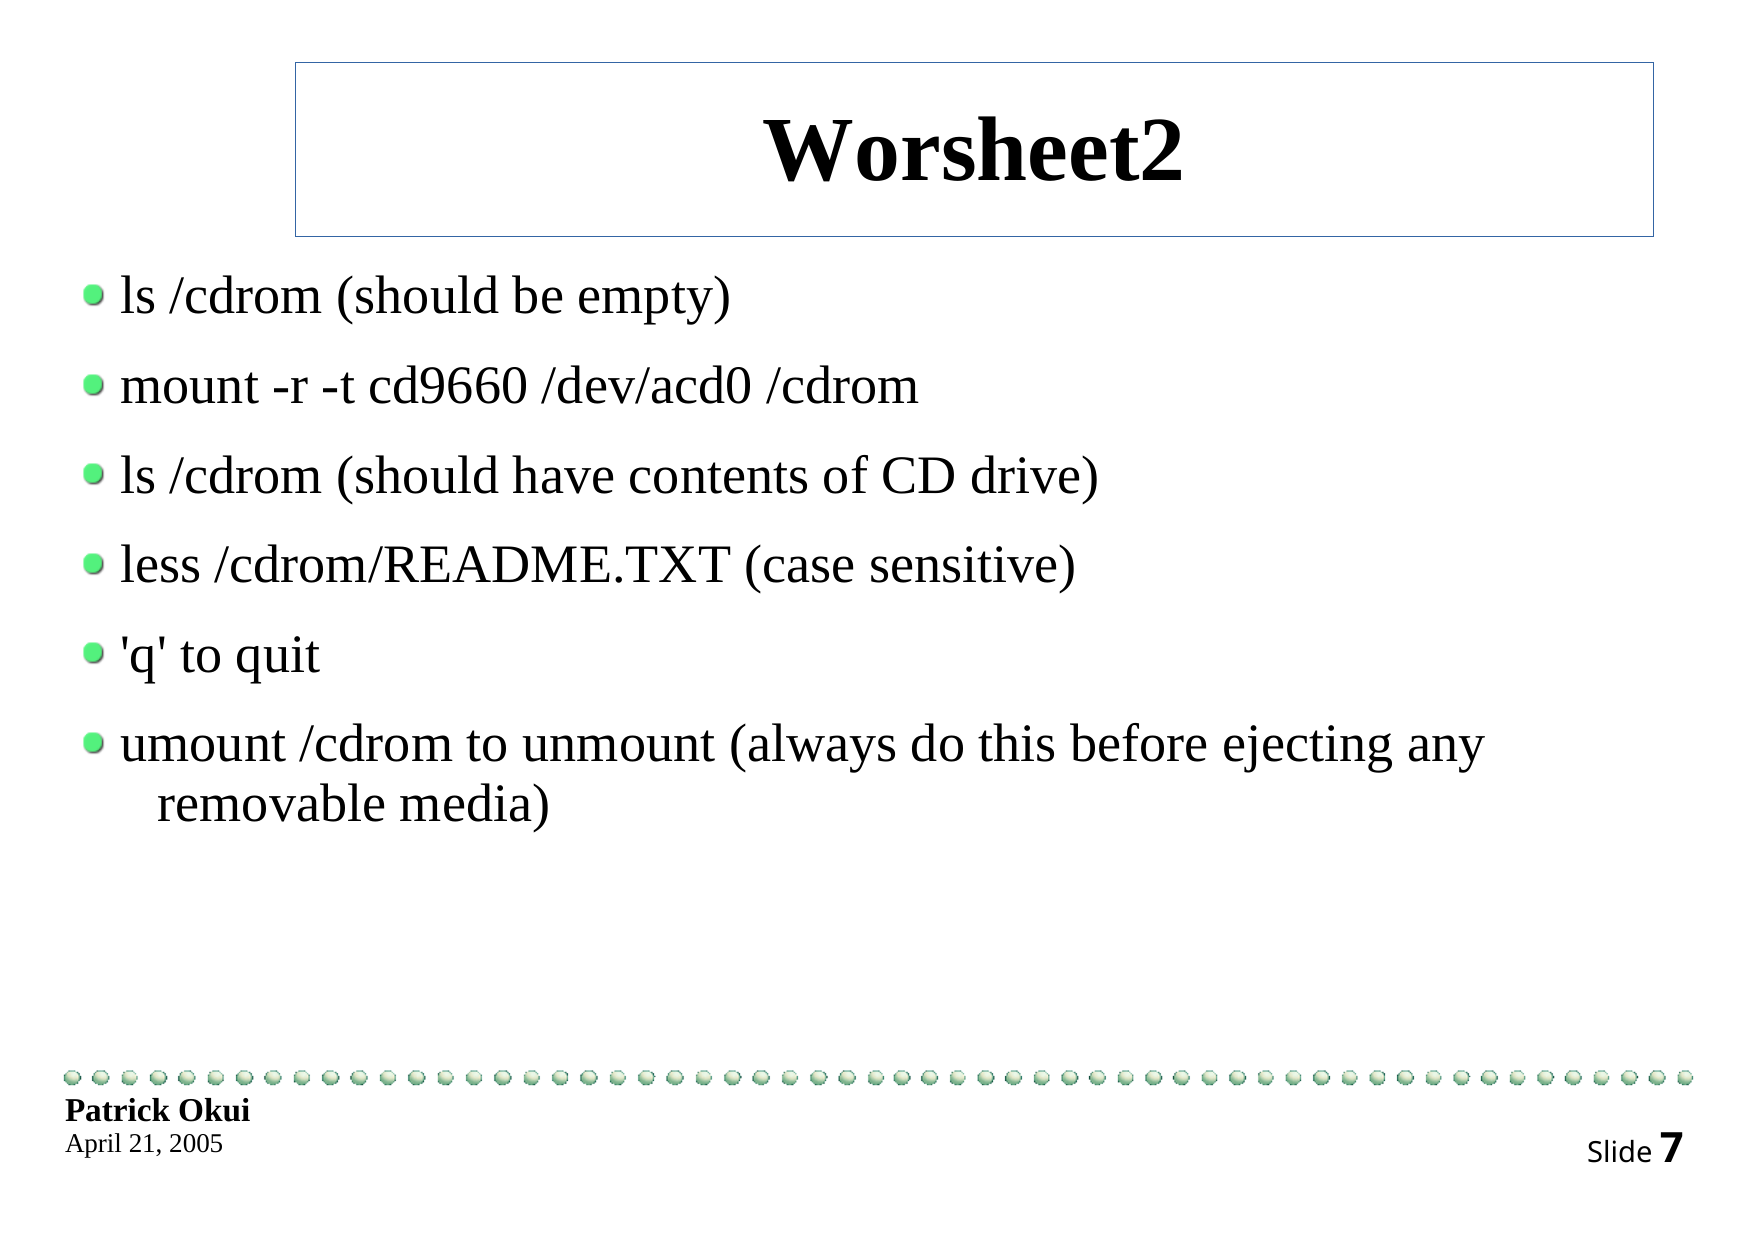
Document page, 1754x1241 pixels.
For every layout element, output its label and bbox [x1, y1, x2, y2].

picture [82, 283, 106, 308]
picture [82, 731, 106, 756]
picture [82, 552, 106, 577]
picture [82, 641, 106, 666]
picture [82, 462, 106, 487]
picture [82, 373, 106, 398]
picture [59, 1069, 1695, 1087]
